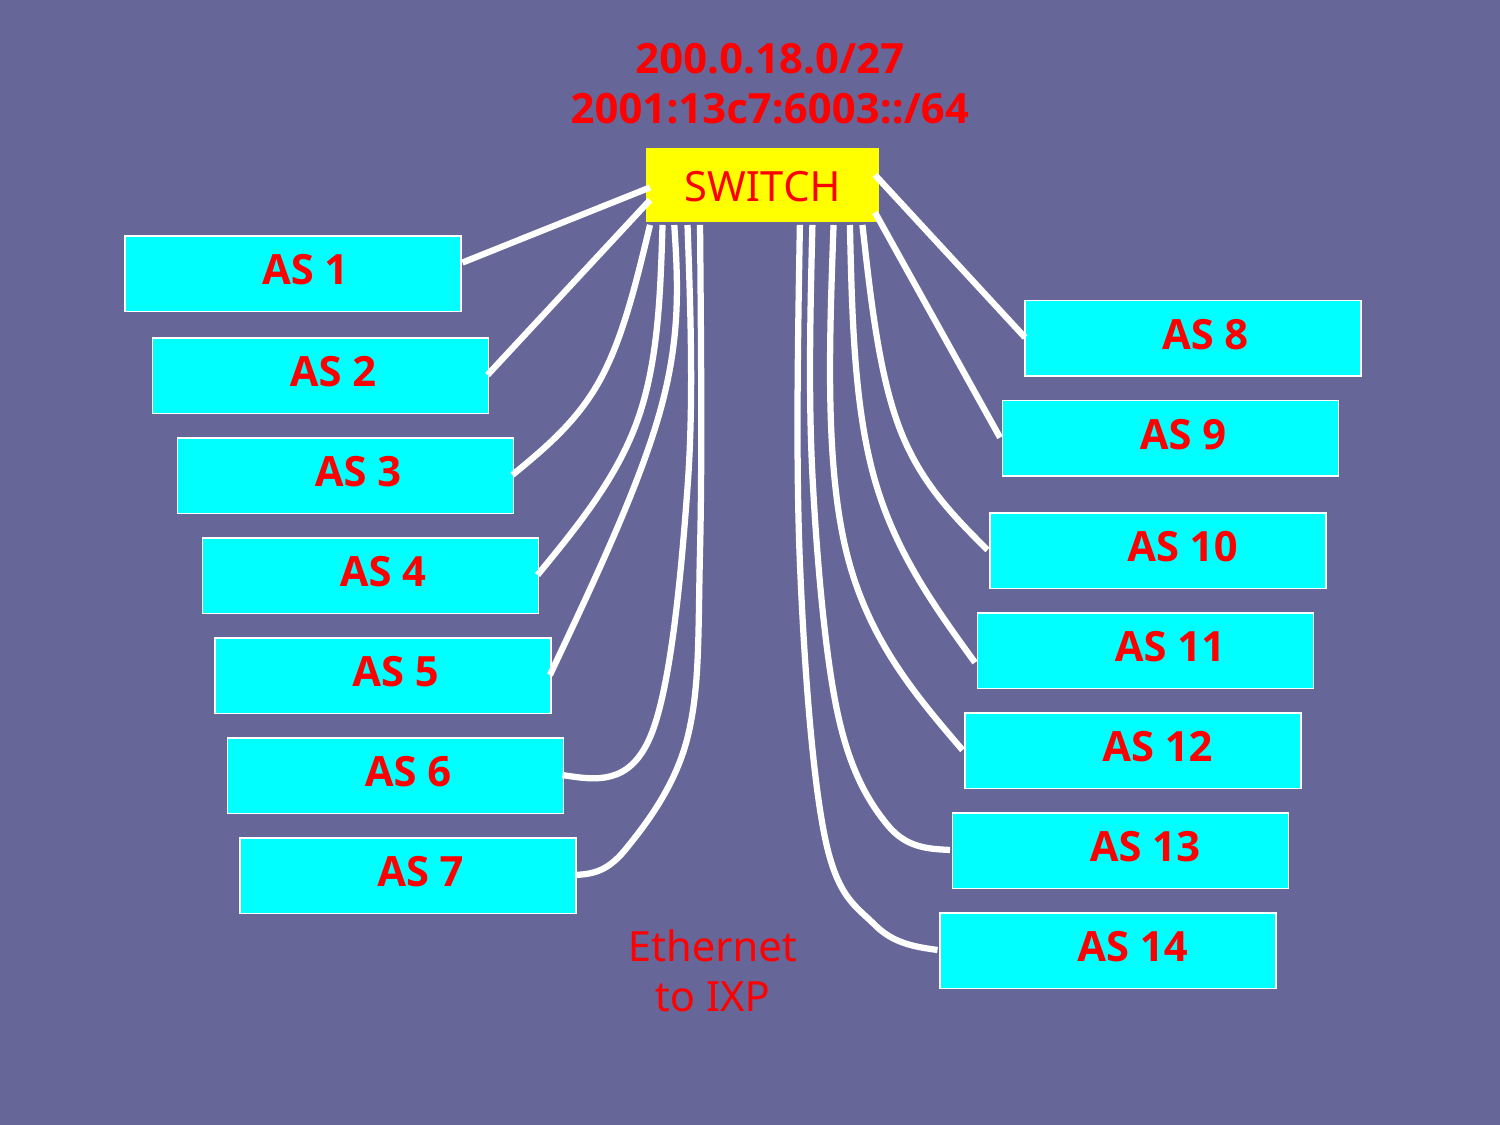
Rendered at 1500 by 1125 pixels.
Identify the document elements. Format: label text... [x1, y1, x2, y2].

text_box AS 6 [350, 737, 564, 803]
text_box AS 12 [1087, 712, 1302, 778]
text_box AS 14 [1062, 912, 1277, 979]
text_box AS 9 [1125, 399, 1339, 466]
text_box AS 11 [1100, 612, 1314, 679]
text_box [0, 0, 1500, 1125]
text_box AS 5 [337, 637, 552, 703]
text_box AS 7 [362, 837, 577, 904]
text_box Ethernet to IXP [612, 912, 813, 1028]
text_box AS 2 [275, 337, 489, 403]
text_box AS 8 [1147, 299, 1361, 366]
text_box AS 3 [300, 437, 514, 503]
text_box AS 10 [1112, 512, 1327, 578]
text_box AS 1 [247, 235, 461, 301]
text_box SWITCH [650, 152, 876, 218]
text_box 200.0.18.0/27 2001:13c7:6003::/64 [555, 24, 985, 141]
text_box AS 4 [324, 537, 539, 604]
text_box AS 13 [1074, 812, 1289, 878]
